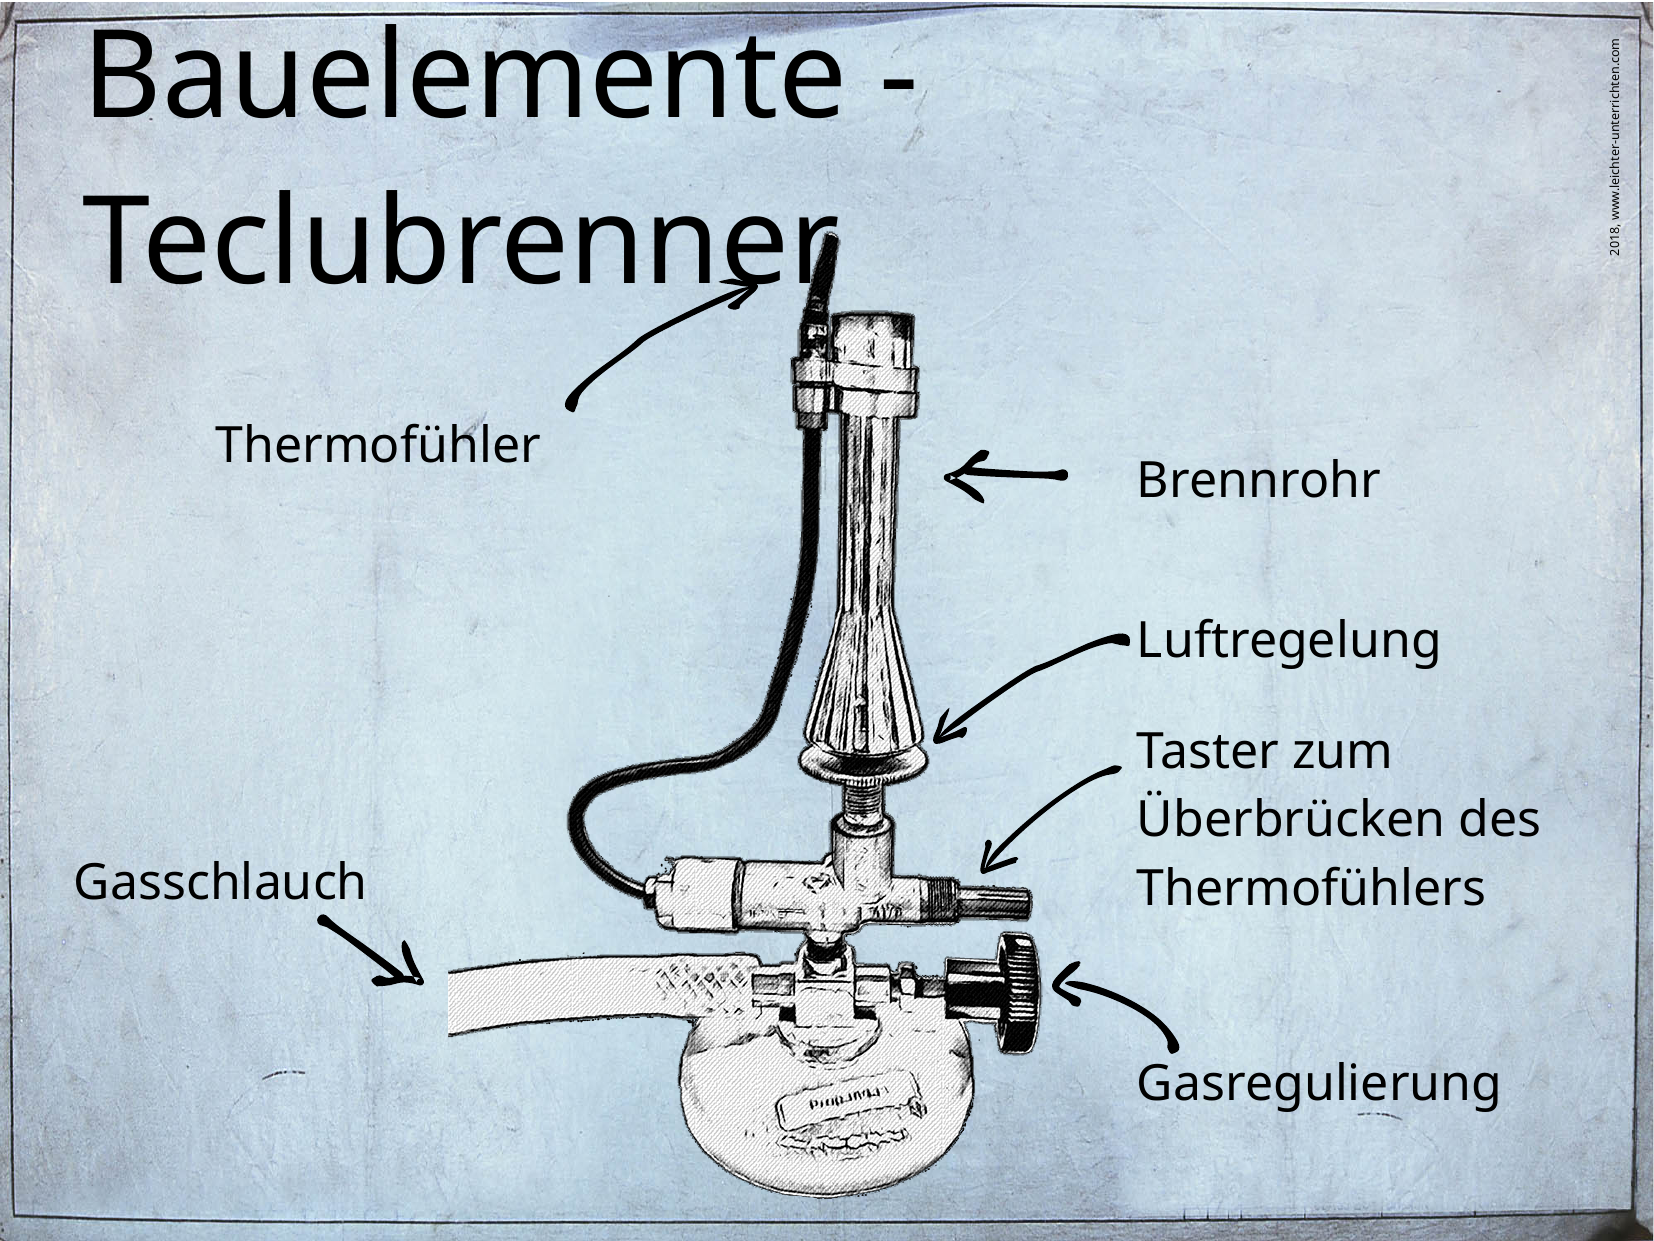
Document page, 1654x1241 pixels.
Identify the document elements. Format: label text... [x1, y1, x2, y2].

text_box Luftregelung [1122, 596, 1607, 686]
text_box Gasschlauch [59, 838, 438, 933]
title Bauelemente - Teclubrenner [82, 49, 1571, 257]
text_box Thermofühler [200, 401, 615, 497]
picture [0, 2, 1654, 1241]
text_box Brennrohr [1122, 437, 1595, 544]
text_box Taster zum Überbrücken des Thermofühlers [1122, 707, 1595, 922]
text_box Gasregulierung [1122, 1039, 1548, 1134]
